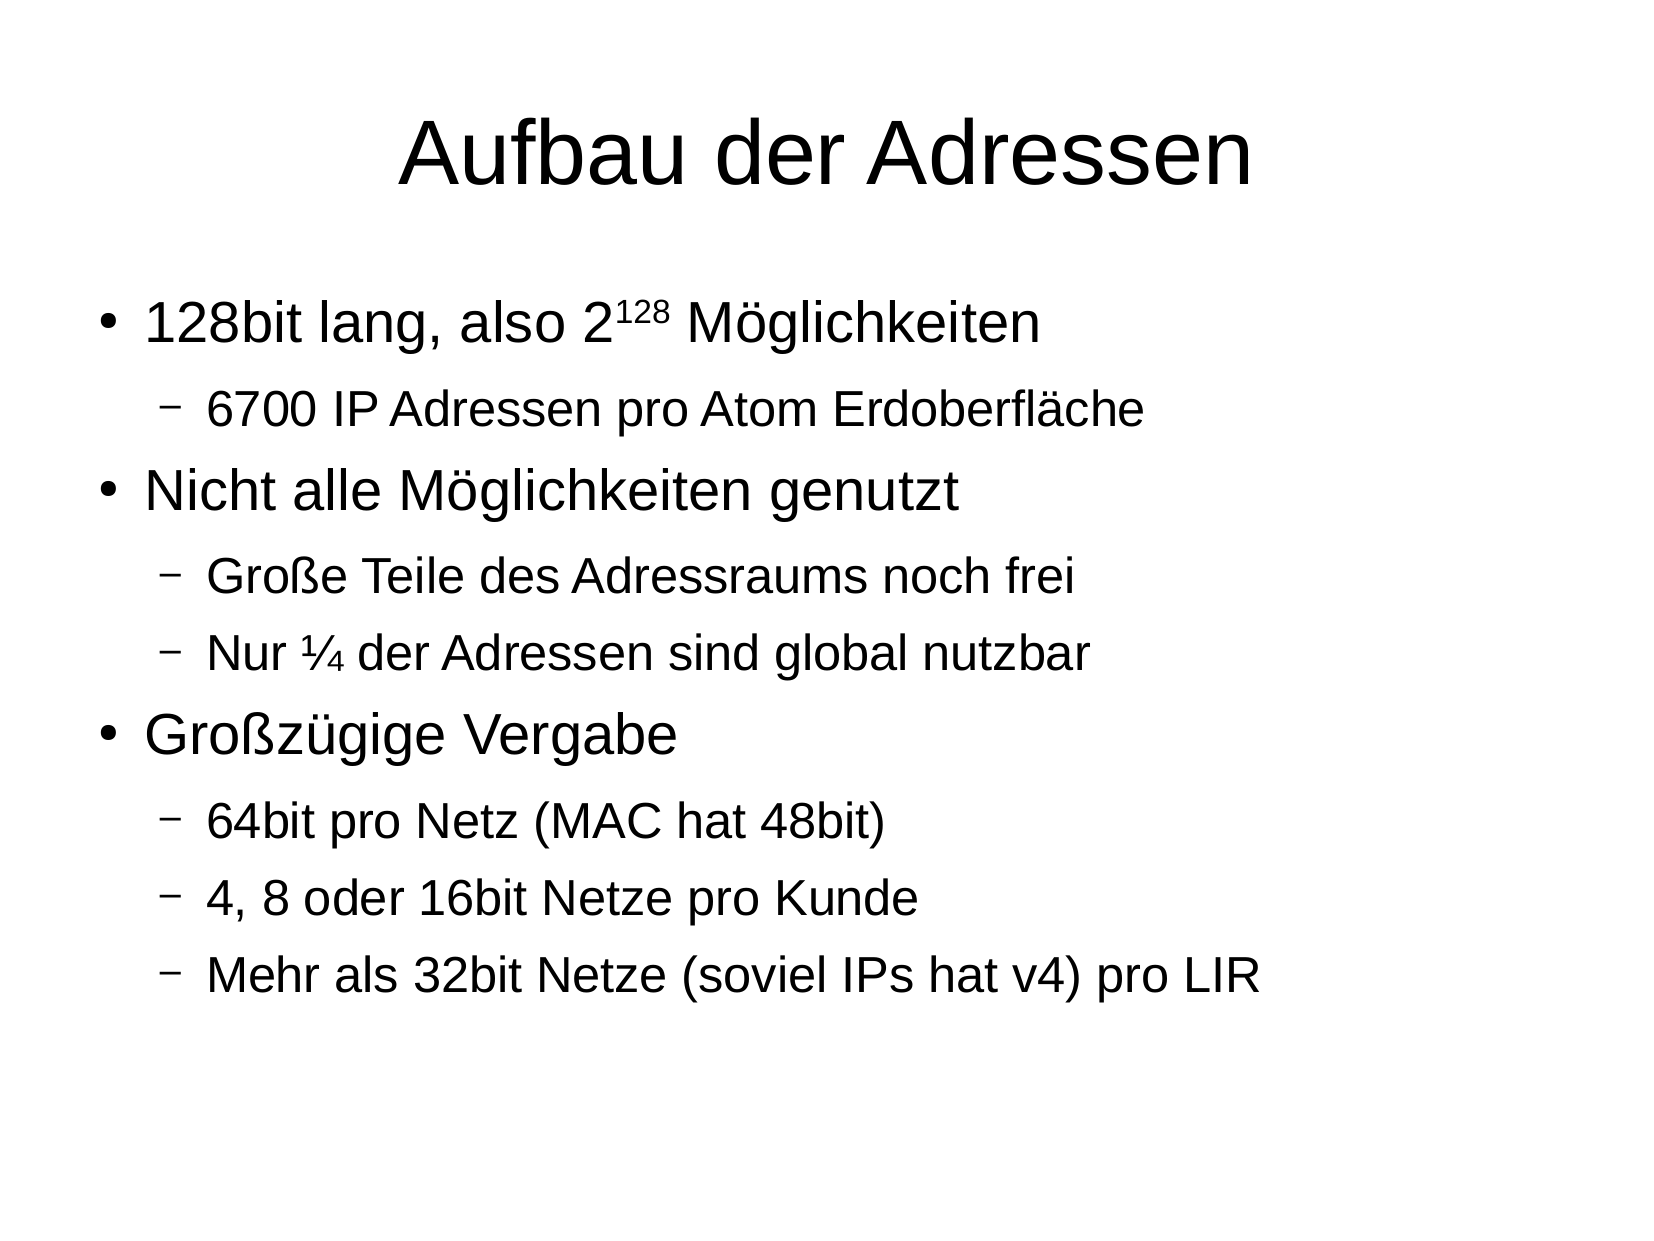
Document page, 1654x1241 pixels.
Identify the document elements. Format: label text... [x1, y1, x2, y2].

list 128bit lang, also 2128 Möglichkeiten 6700 IP Adressen pro Atom Erdoberfläche Nicht alle Möglichkeiten genutzt Große Teile des Adressraums noch frei Nur ¼ der Adressen sind global nutzbar Großzügige Vergabe 64bit pro Netz (MAC hat 48bit) 4, 8 oder 16bit Netze pro Kunde Mehr als 32bit Netze (soviel IPs hat v4) pro LIR [82, 290, 1571, 1010]
title Aufbau der Adressen [82, 49, 1571, 257]
